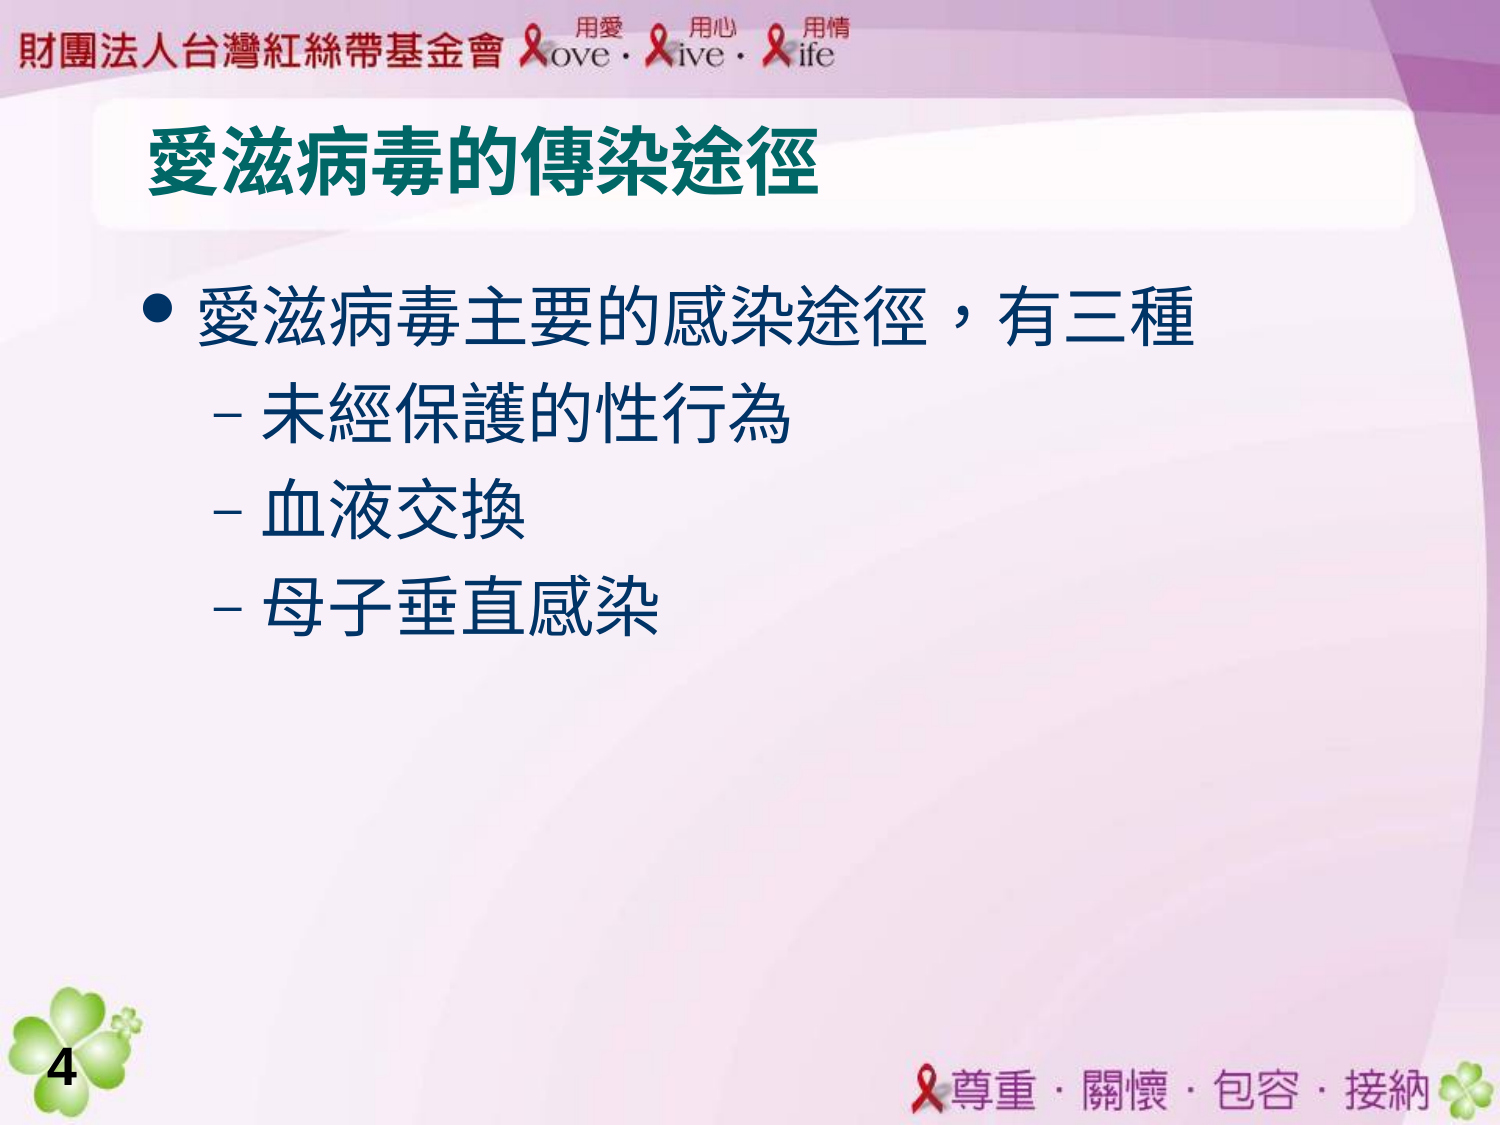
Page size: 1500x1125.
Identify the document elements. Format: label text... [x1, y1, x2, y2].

picture [0, 0, 1500, 1125]
title 愛滋病毒的傳染途徑 [130, 120, 1418, 214]
text_box <編號> [13, 1023, 111, 1105]
list 愛滋病毒主要的感染途徑，有三種 未經保護的性行為 血液交換 母子垂直感染 [123, 267, 1459, 654]
